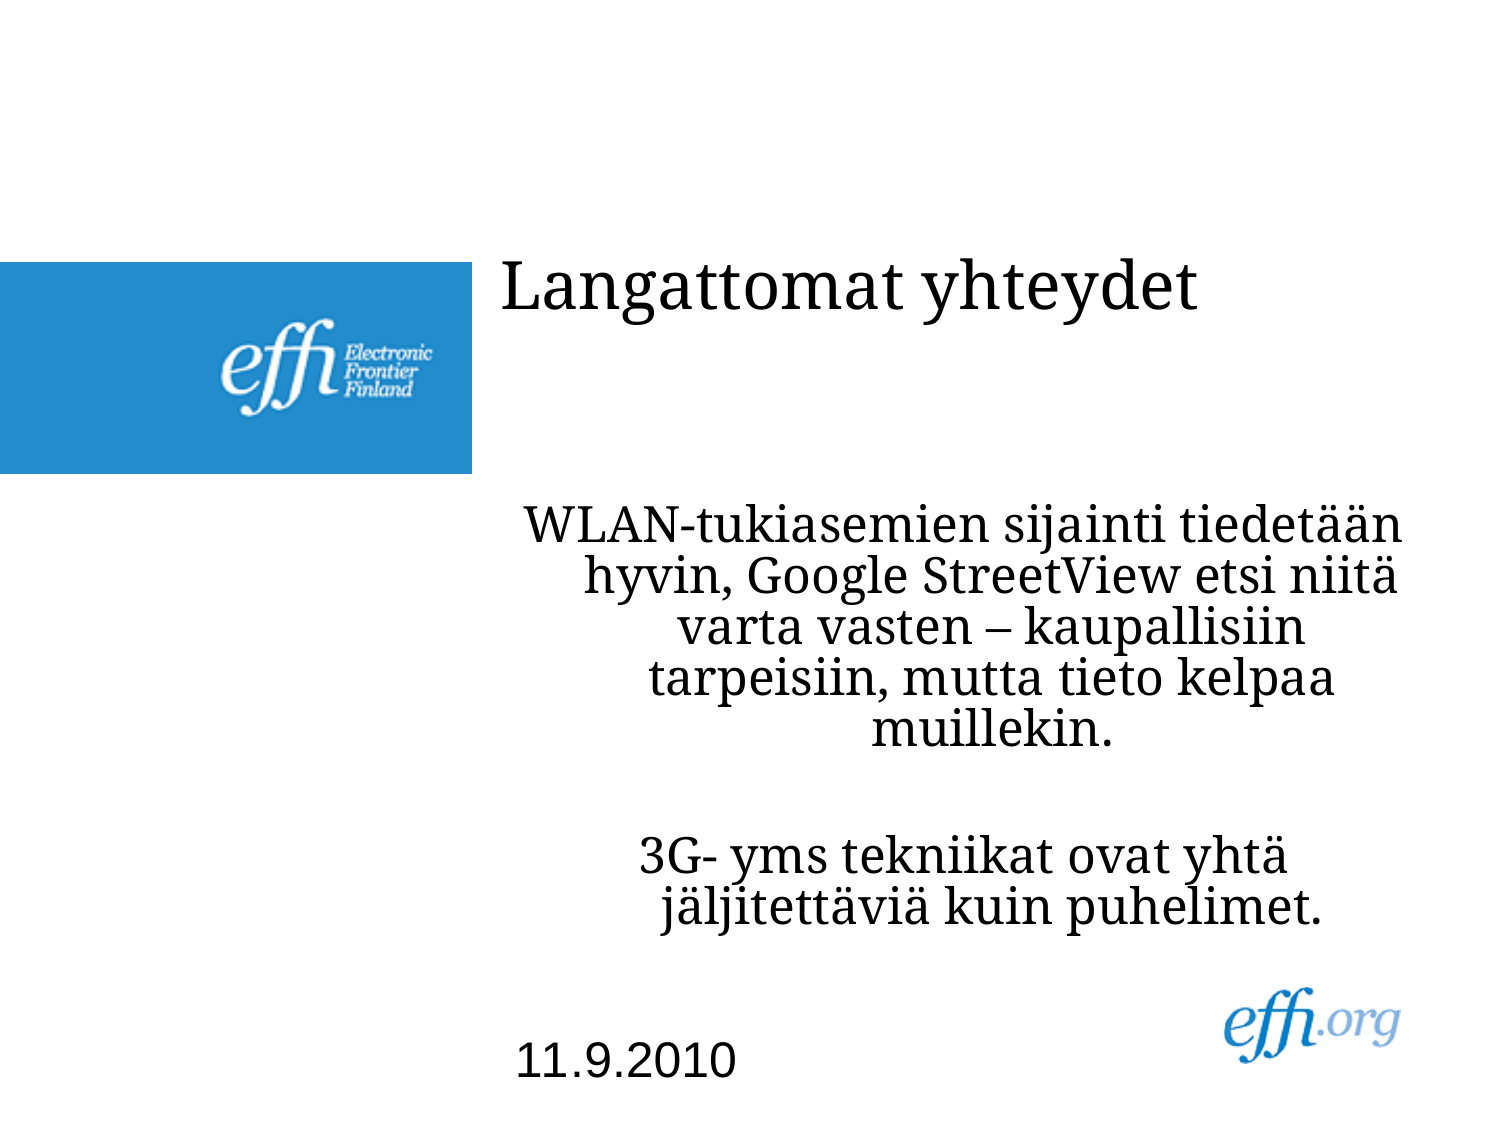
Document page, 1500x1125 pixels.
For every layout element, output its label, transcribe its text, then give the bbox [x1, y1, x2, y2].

subtitle WLAN-tukiasemien sijainti tiedetään hyvin, Google StreetView etsi niitä varta vasten – kaupallisiin tarpeisiin, mutta tieto kelpaa muillekin. 3G- yms tekniikat ovat yhtä jäljitettäviä kuin puhelimet. [501, 442, 1427, 995]
title Langattomat yhteydet [500, 207, 1425, 368]
picture [1224, 995, 1401, 1064]
picture [0, 262, 472, 474]
